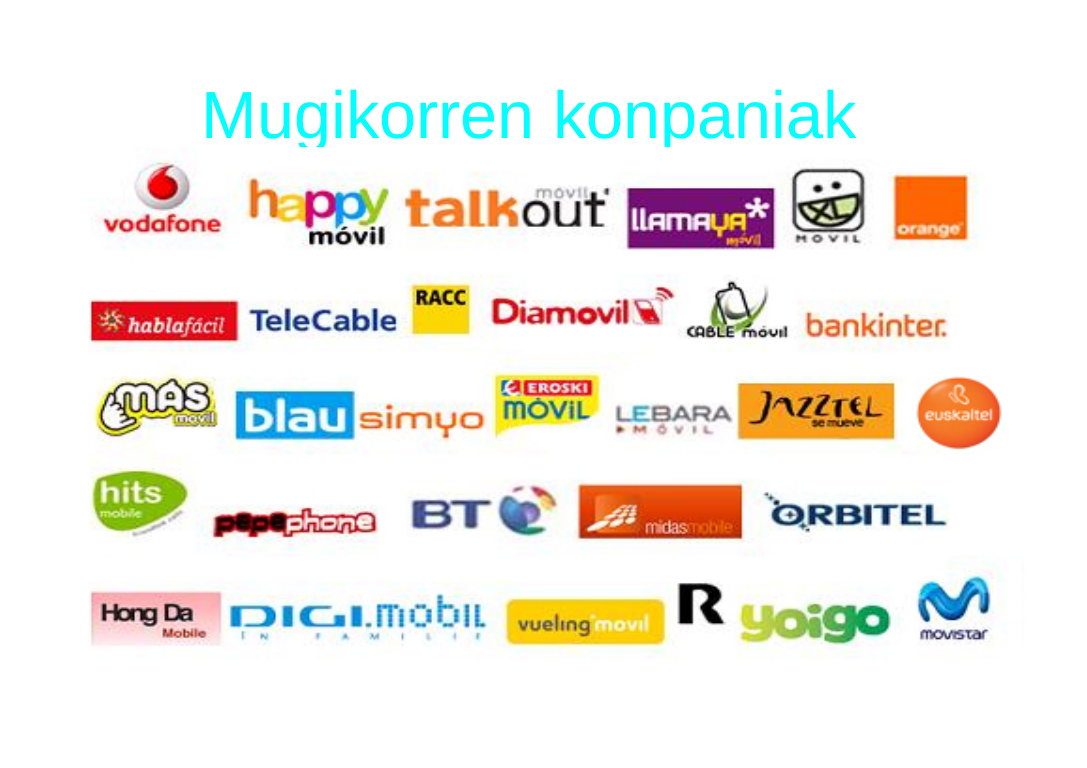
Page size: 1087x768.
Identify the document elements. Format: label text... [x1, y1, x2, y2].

picture [88, 147, 1028, 662]
title Mugikorren konpaniak [102, 70, 975, 147]
